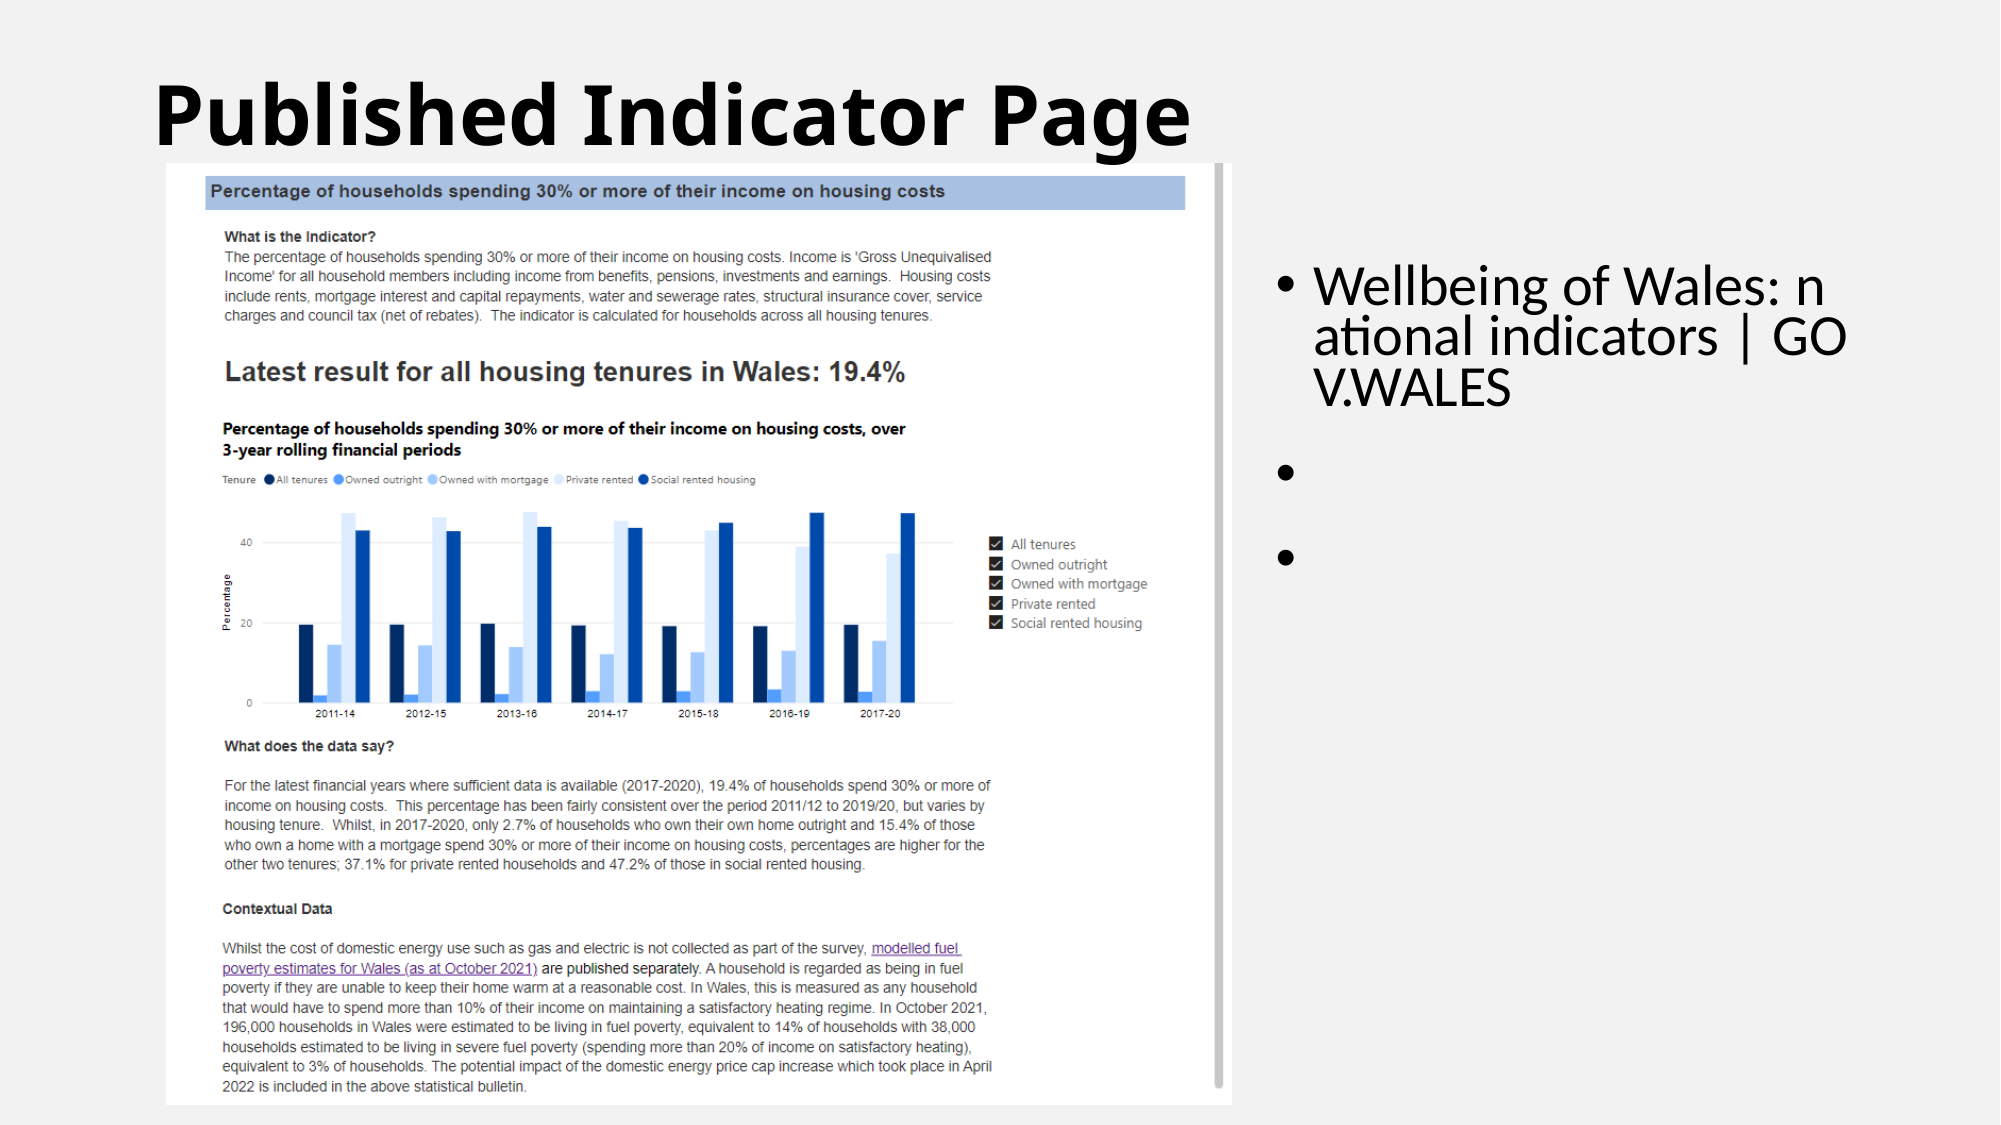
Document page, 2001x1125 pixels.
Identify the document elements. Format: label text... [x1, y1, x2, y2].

title Published Indicator Page [137, 59, 1863, 178]
picture [165, 178, 1233, 1105]
list Wellbeing of Wales: national indicators | GOV.WALES [1260, 247, 1863, 1014]
